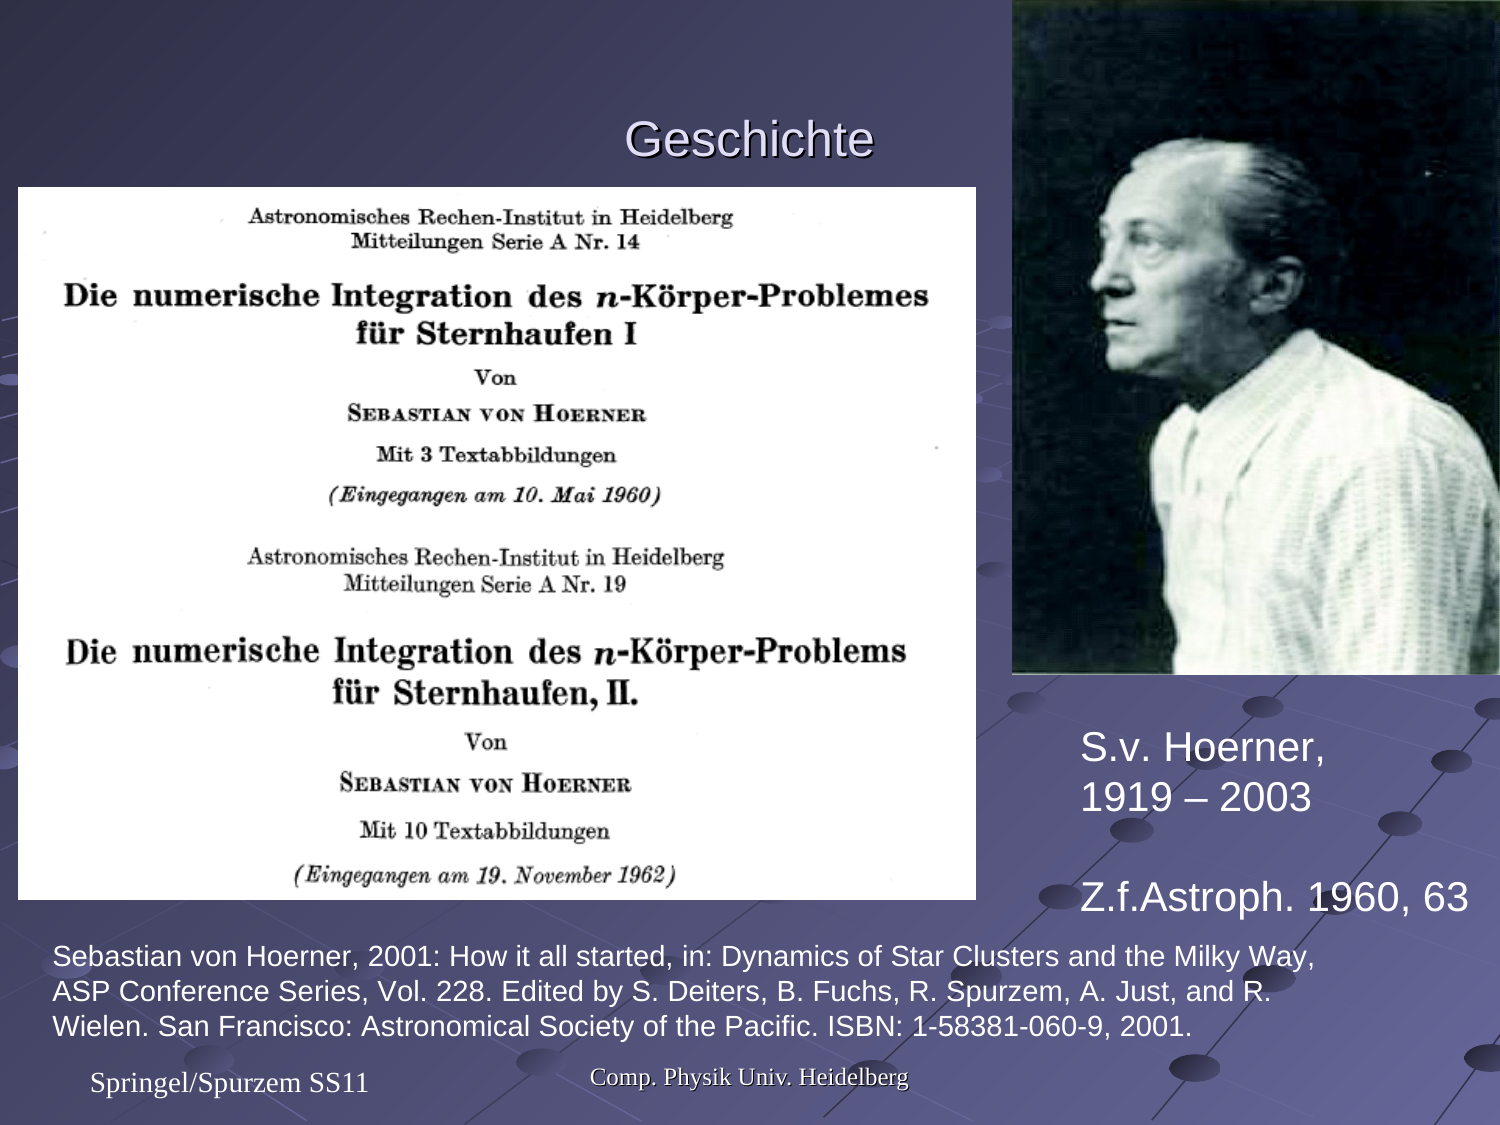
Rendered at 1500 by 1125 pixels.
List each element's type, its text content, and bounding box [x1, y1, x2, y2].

title Geschichte [75, 45, 1012, 233]
picture [18, 187, 976, 901]
text_box S.v. Hoerner, 1919 – 2003 Z.f.Astroph. 1960, 63 [1065, 712, 1485, 979]
text_box Sebastian von Hoerner, 2001: How it all started, in: Dynamics of Star Clusters and the Milky Way, ASP Conference Series, Vol. 228. Edited by S. Deiters, B. Fuchs, R. Spurzem, A. Just, and R. Wielen. San Francisco: Astronomical Society of the Pacific. ISBN: 1-58381-060-9, 2001. [37, 930, 1352, 1051]
picture [1012, 0, 1500, 676]
